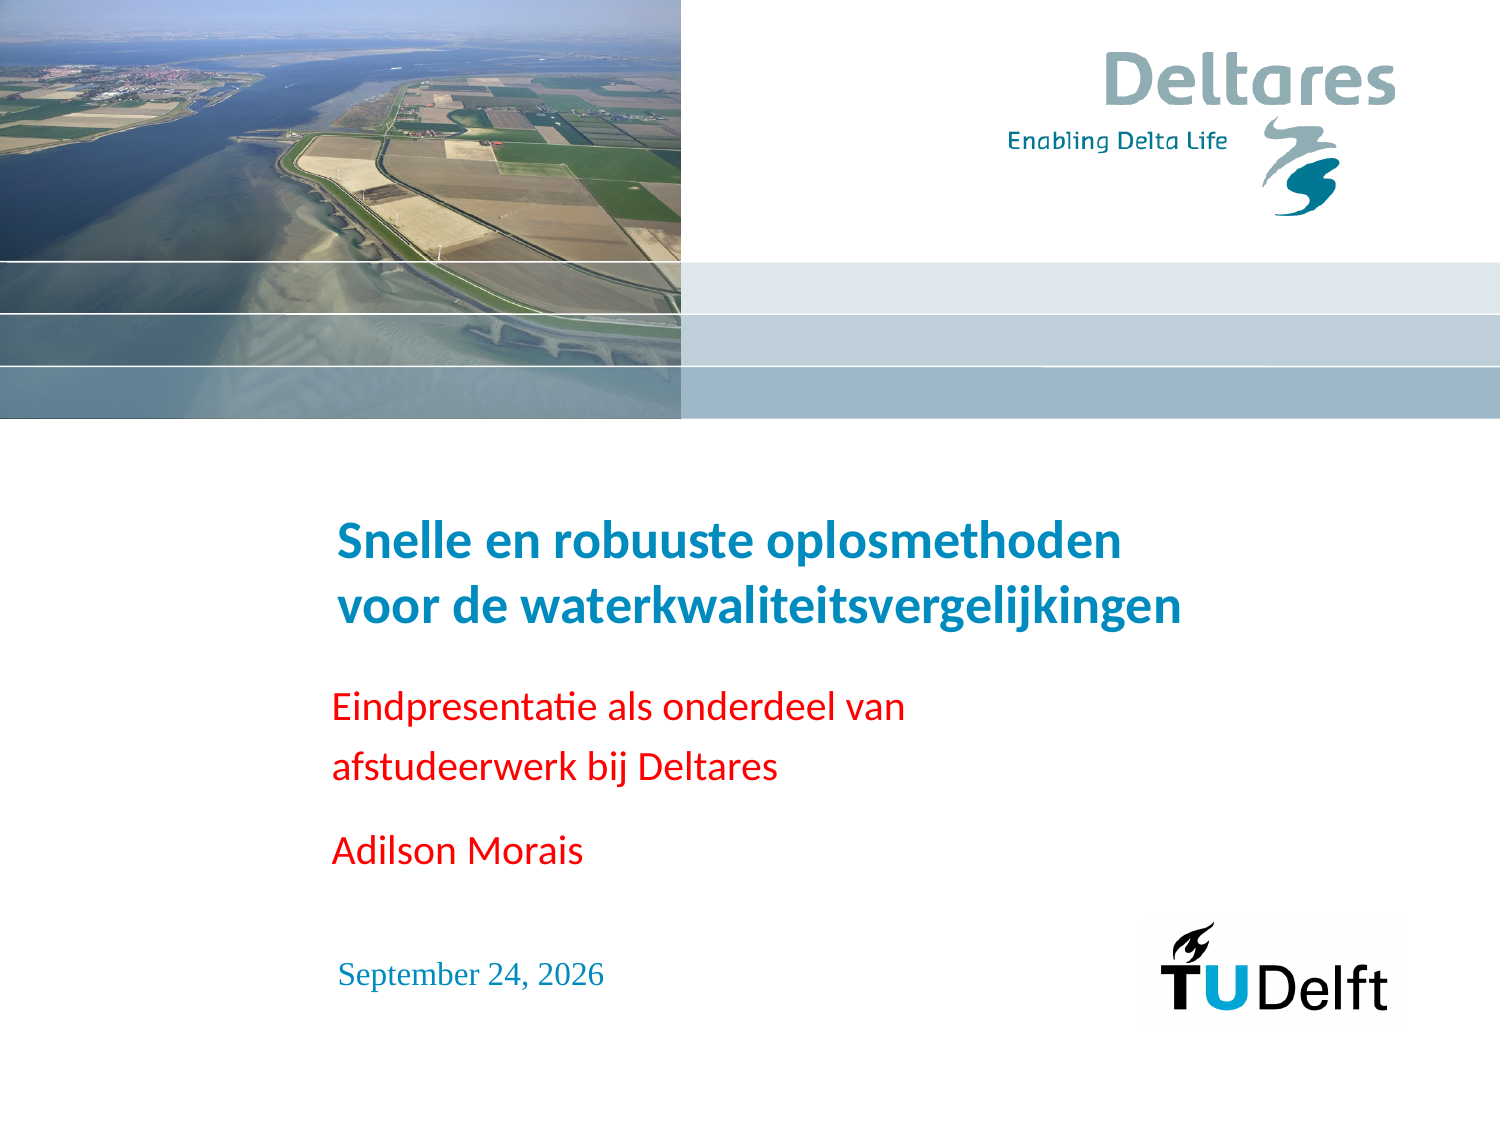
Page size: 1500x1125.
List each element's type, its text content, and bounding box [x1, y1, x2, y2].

picture [1009, 52, 1395, 216]
title Snelle en robuuste oplosmethoden voor de waterkwaliteitsvergelijkingen [337, 504, 1424, 651]
picture [1139, 916, 1408, 1031]
picture [0, 0, 681, 261]
subtitle Eindpresentatie als onderdeel van afstudeerwerk bij Deltares Adilson Morais [331, 679, 1418, 873]
